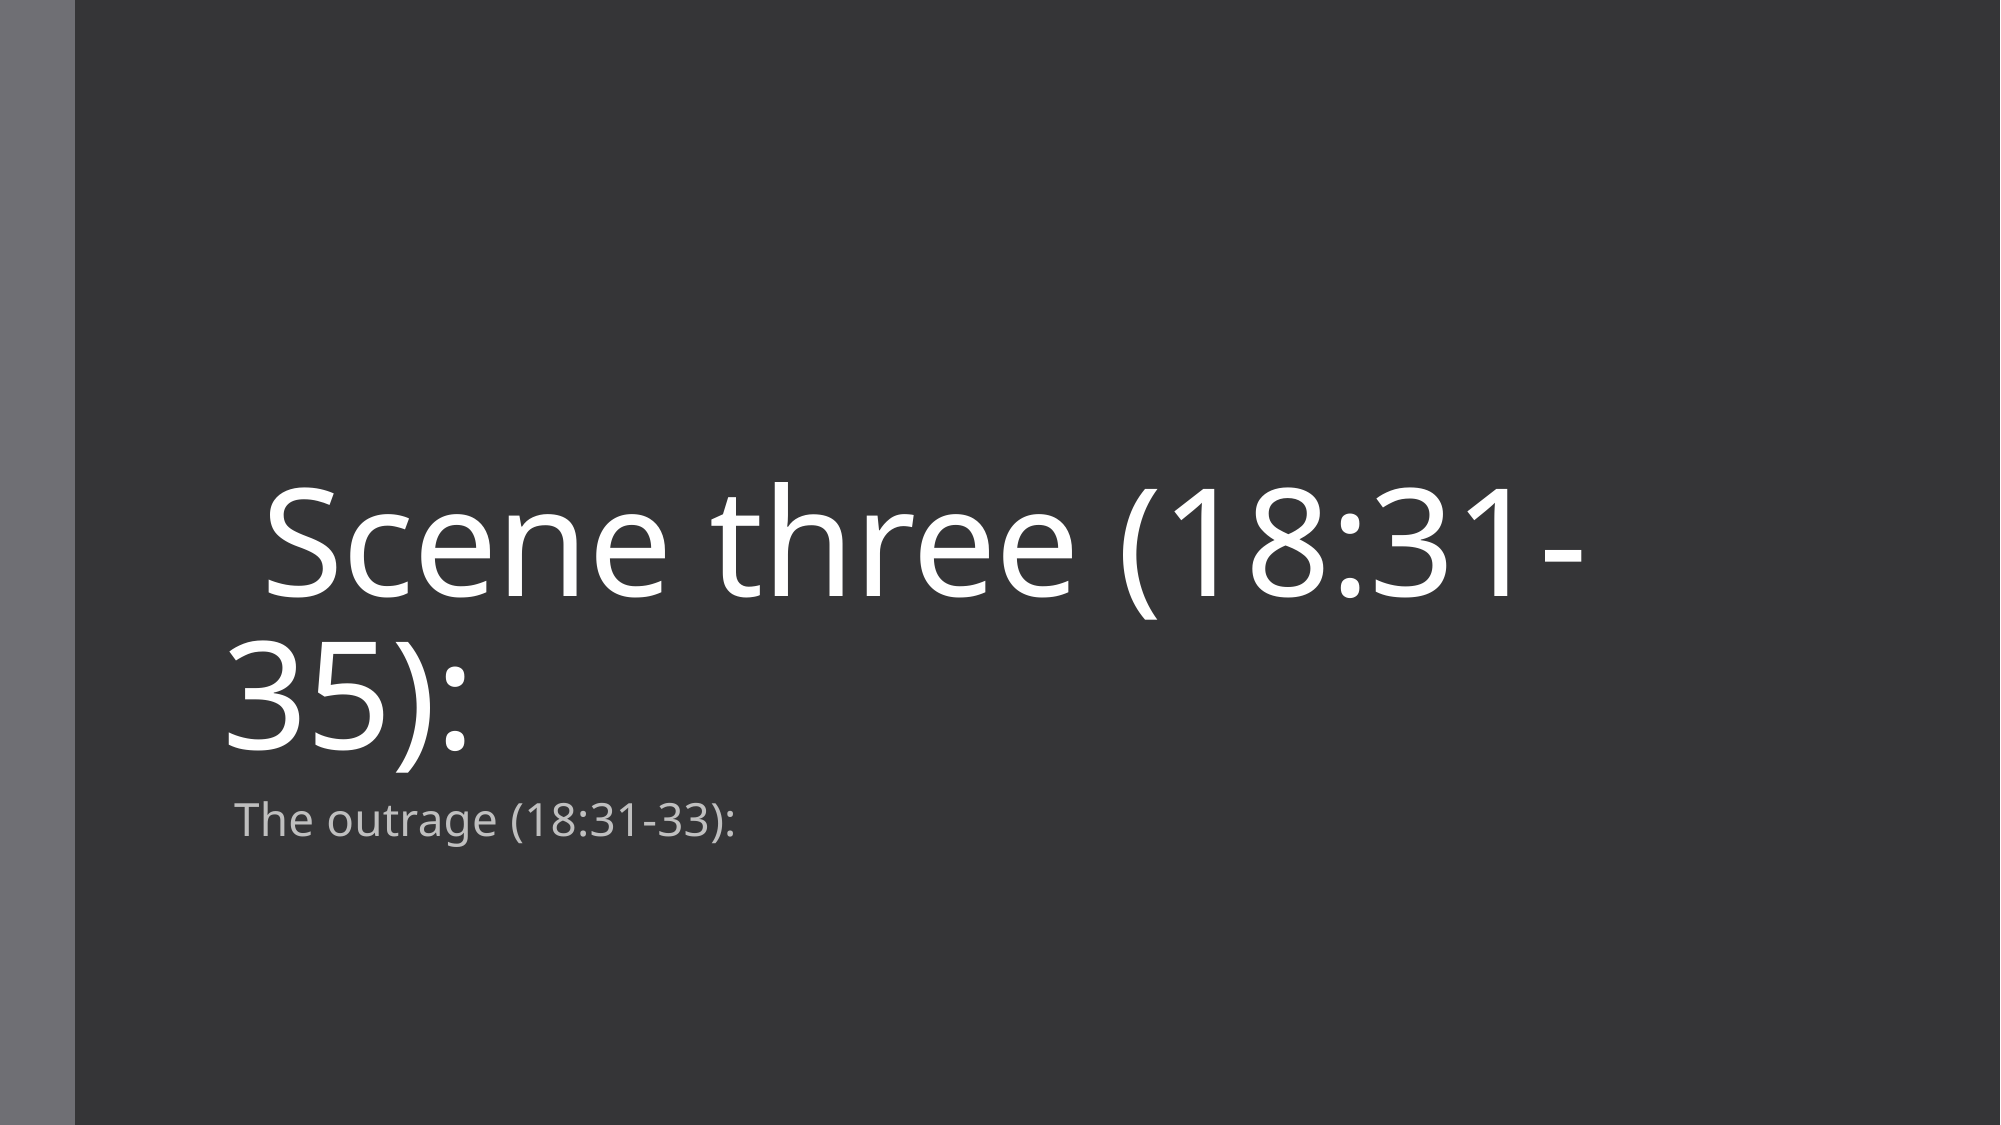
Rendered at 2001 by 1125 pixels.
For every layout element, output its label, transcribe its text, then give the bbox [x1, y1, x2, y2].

title Scene three (18:31-35): [206, 124, 1752, 787]
subtitle The outrage (18:31-33): [206, 787, 1752, 1066]
